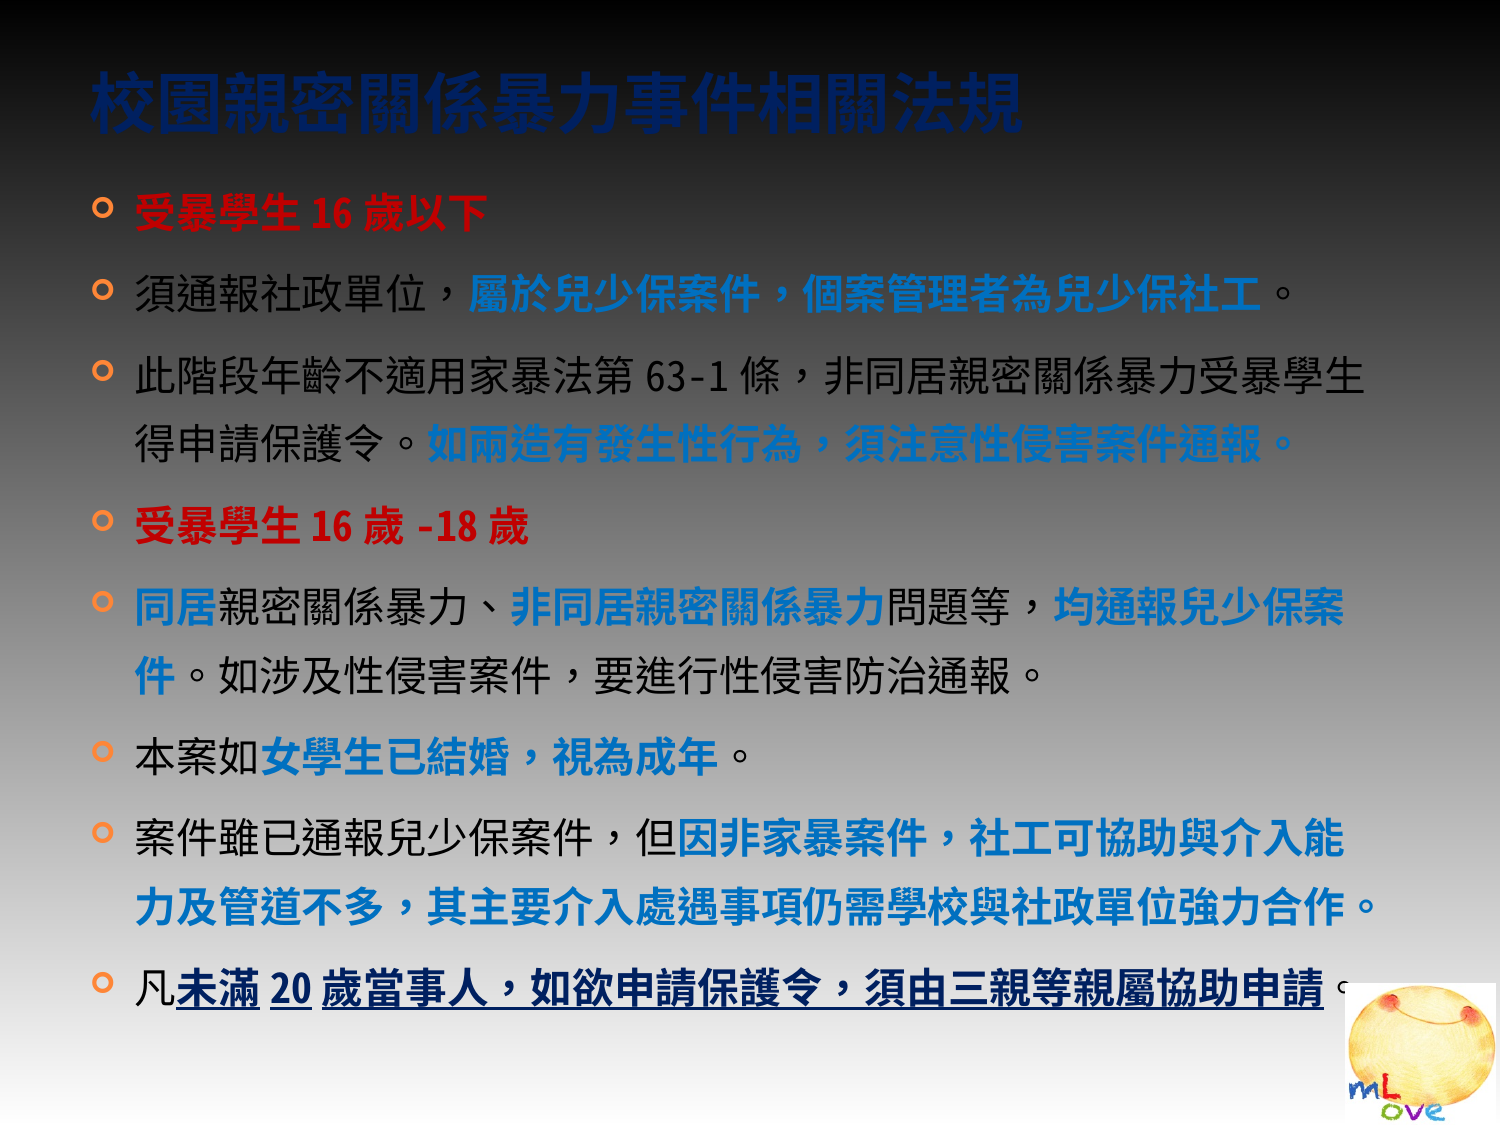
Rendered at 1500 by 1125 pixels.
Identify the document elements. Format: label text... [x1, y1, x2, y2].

picture [1345, 983, 1496, 1125]
title 校園親密關係暴力事件相關法規 [75, 45, 1300, 149]
list 受暴學生16歲以下 須通報社政單位，屬於兒少保案件，個案管理者為兒少保社工。 此階段年齡不適用家暴法第63-1條，非同居親密關係暴力受暴學生得申請保護令。如兩造有發生性行為，須注意性侵害案件通報。 受暴學生16歲-18歲 同居親密關係暴力、非同居親密關係暴力問題等，均通報兒少保案件。如涉及性侵害案件，要進行性侵害防治通報。 本案如女學生已結婚，視為成年。 案件雖已通報兒少保案件，但因非家暴案件，社工可協助與介入能力及管道不多，其主要介入處遇事項仍需學校與社政單位強力合作。 凡未滿20歲當事人，如欲申請保護令，須由三親等親屬協助申請。 [75, 160, 1394, 1094]
